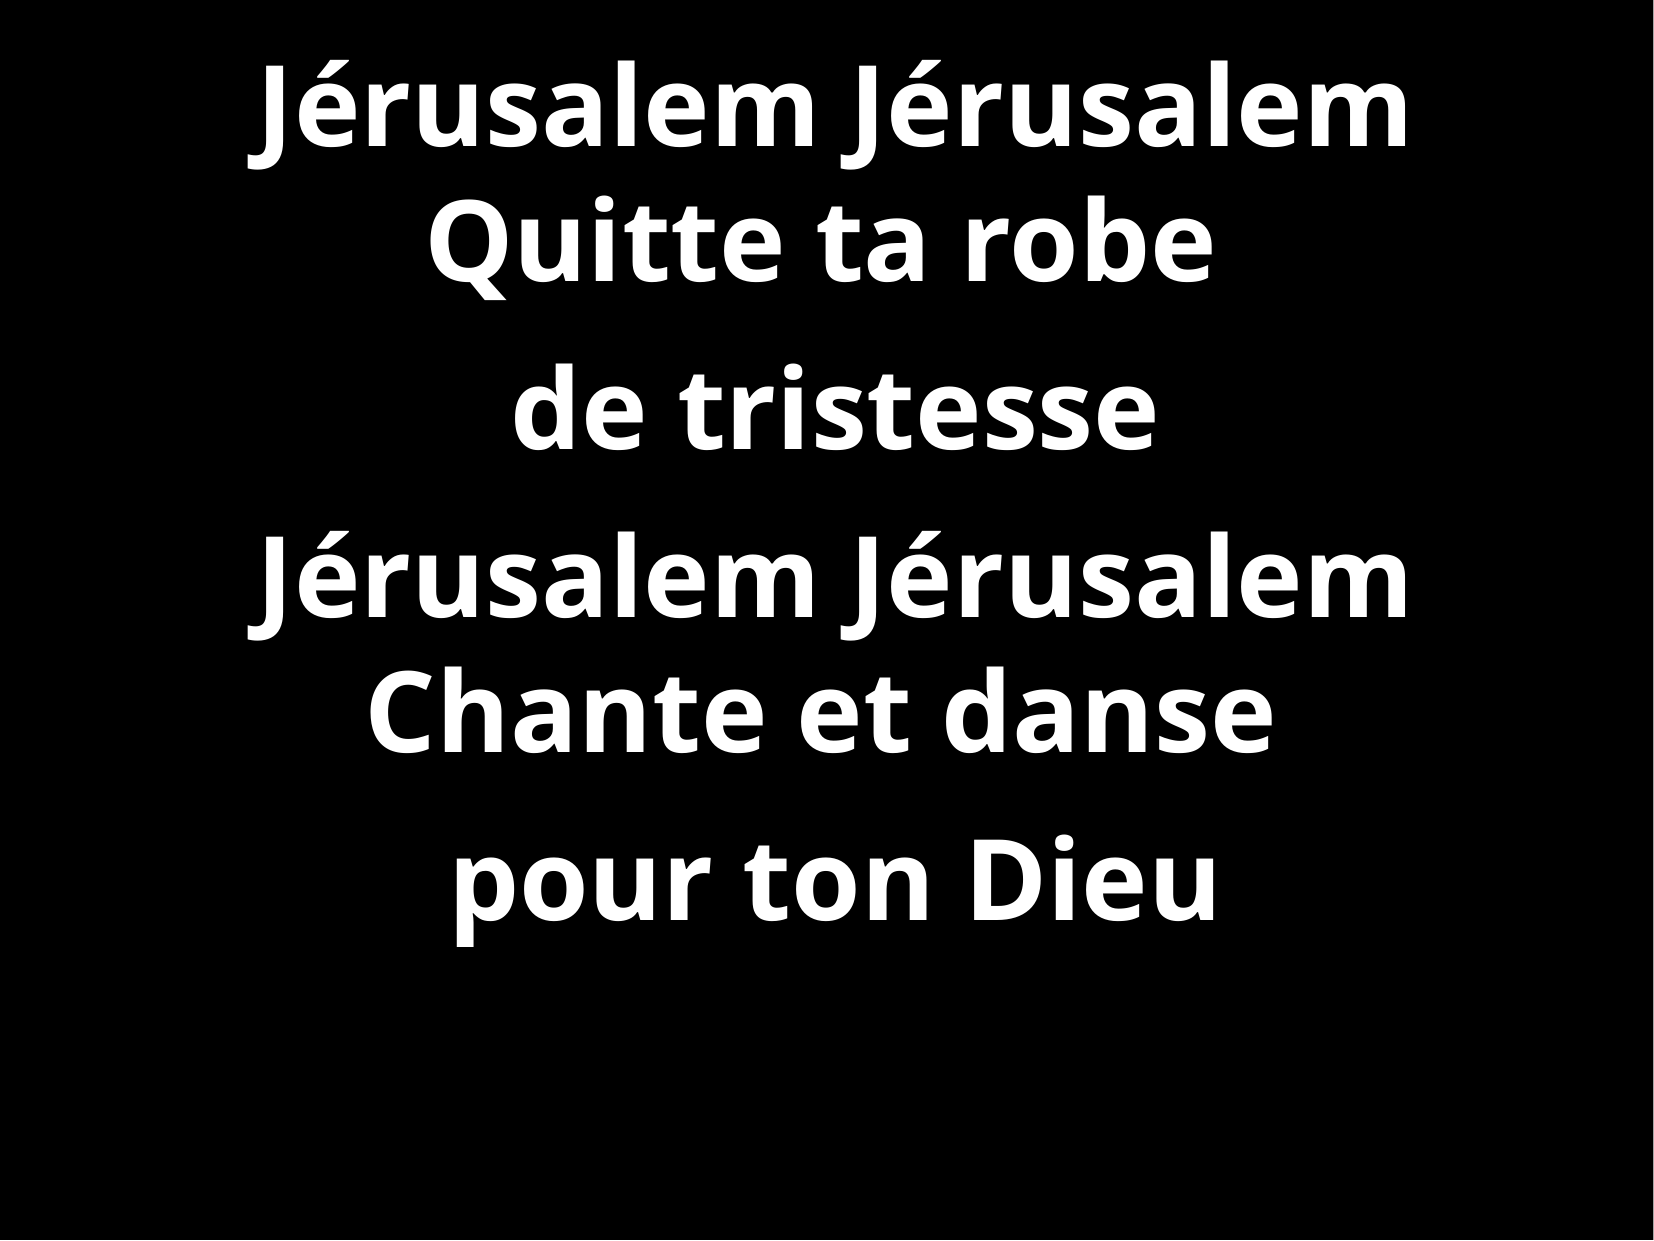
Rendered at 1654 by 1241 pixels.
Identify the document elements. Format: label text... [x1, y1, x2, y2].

list Jérusalem Jérusalem Quitte ta robe de tristesse Jérusalem Jérusalem Chante et danse pour ton Dieu [82, 25, 1589, 681]
